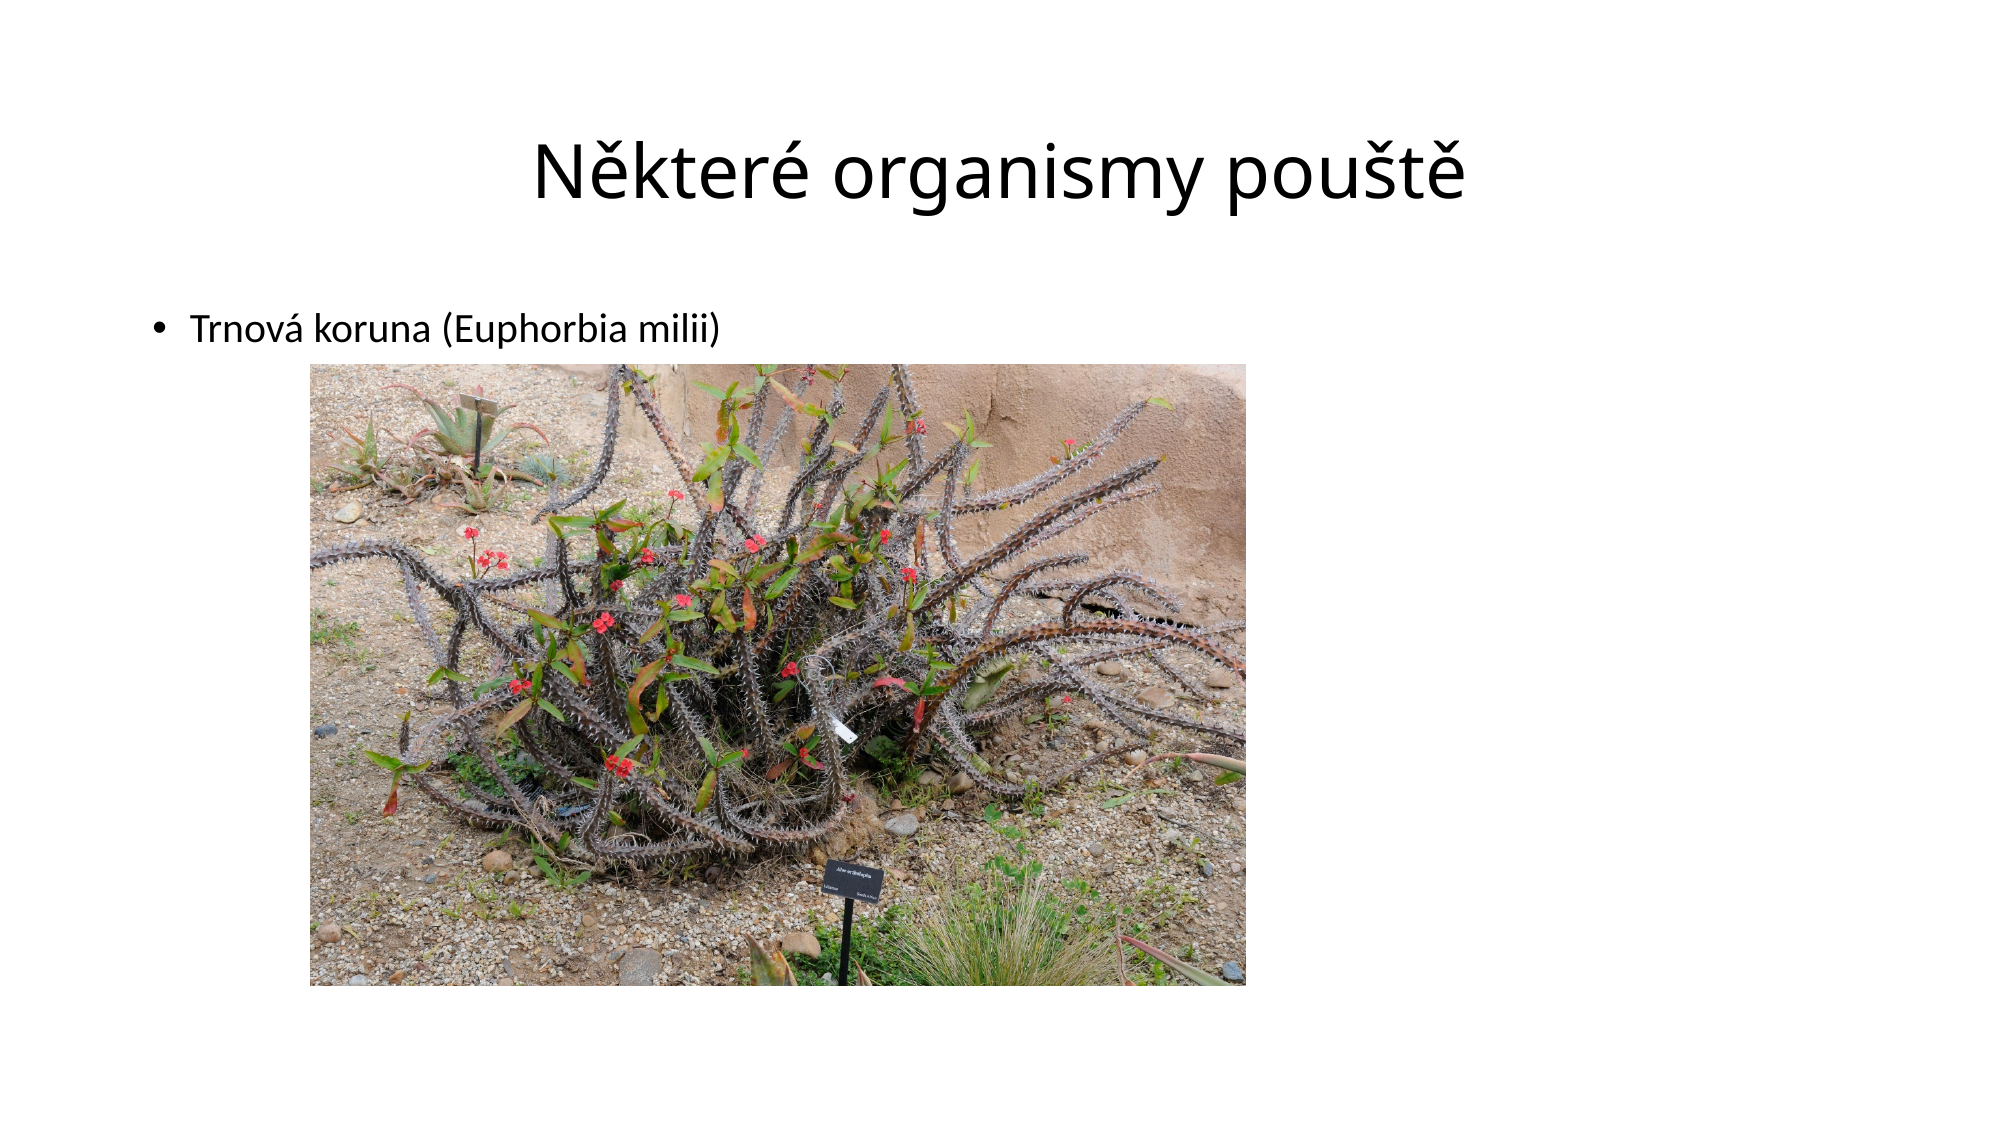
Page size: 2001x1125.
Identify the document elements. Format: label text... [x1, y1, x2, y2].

list Trnová koruna (Euphorbia milii) [137, 299, 1863, 1014]
picture [310, 364, 1246, 986]
title Některé organismy pouště [137, 59, 1863, 278]
